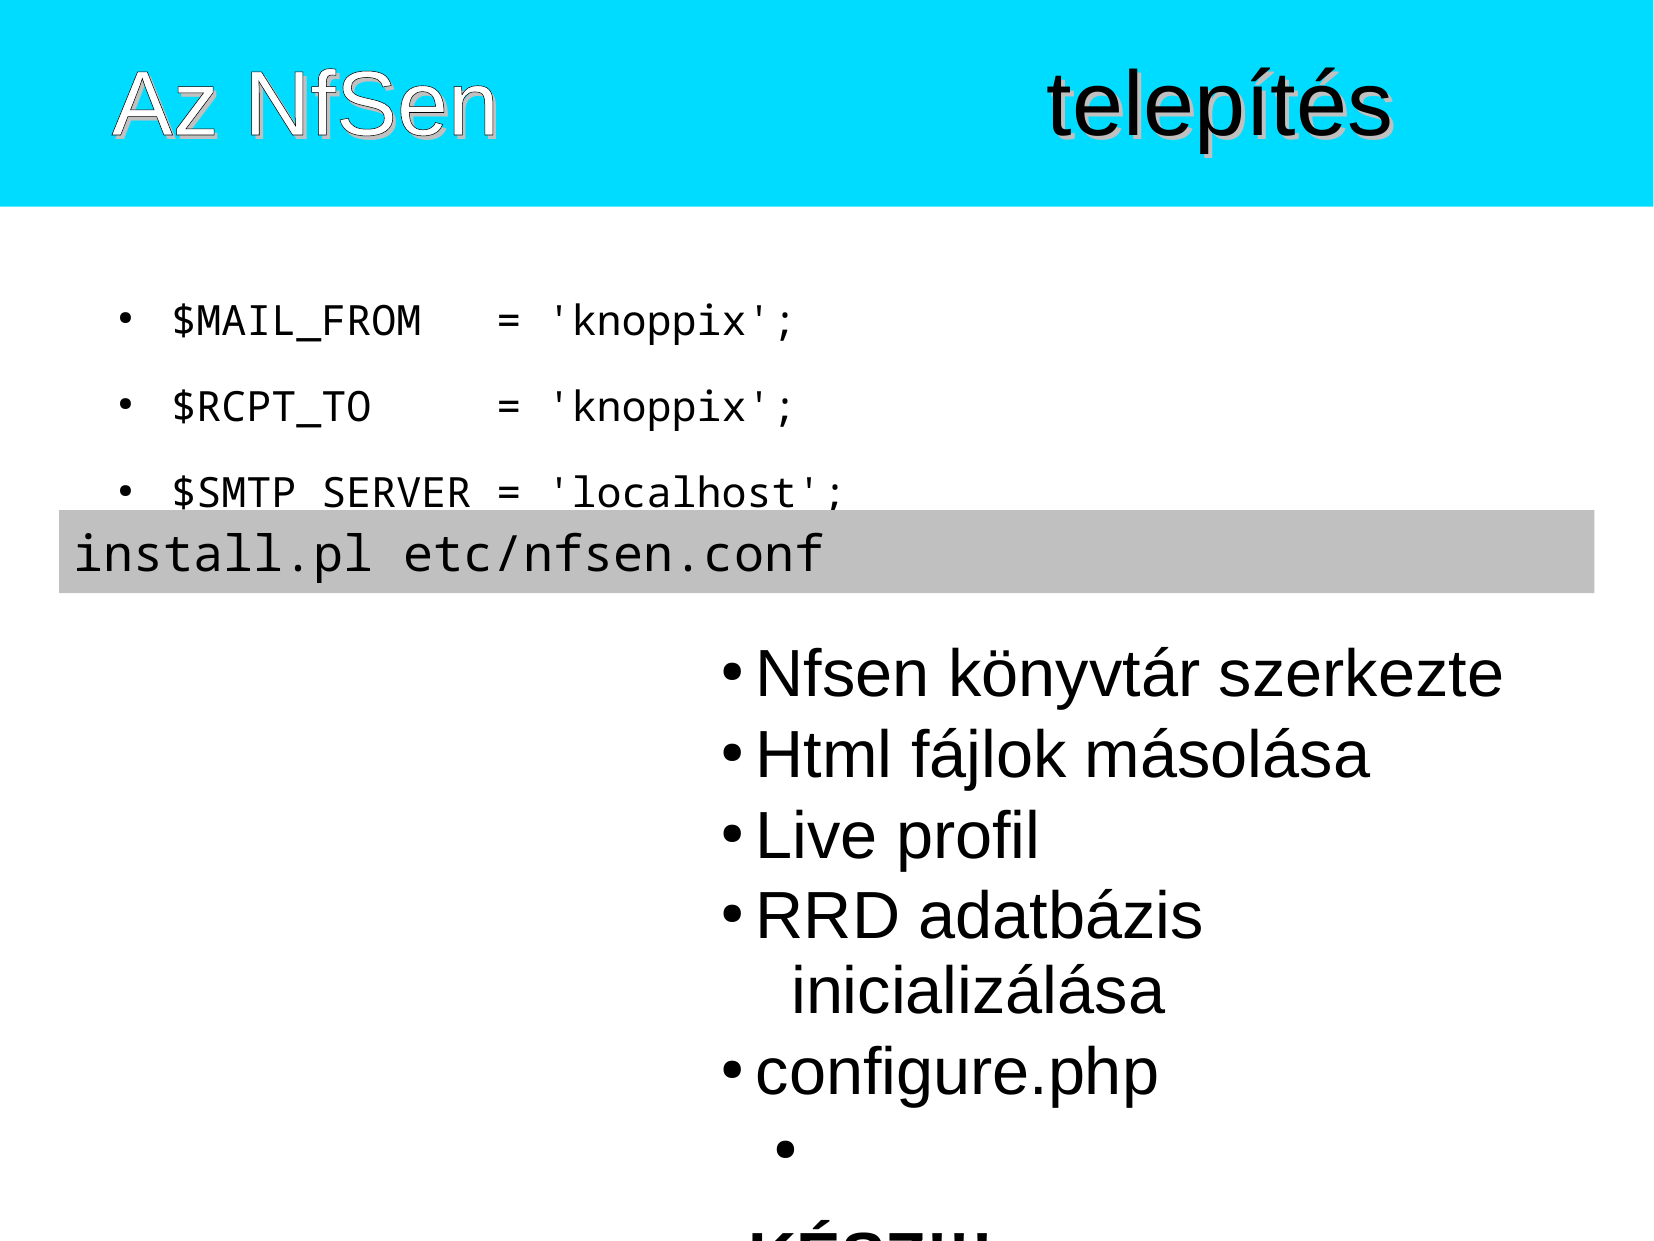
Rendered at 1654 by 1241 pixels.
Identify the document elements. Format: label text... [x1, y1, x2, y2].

list $MAIL_FROM = 'knoppix'; $RCPT_TO = 'knoppix'; $SMTP_SERVER = 'localhost'; Nfsen könyvtár szerkezte Html fájlok másolása Live profil RRD adatbázis inicializálása configure.php KÉSZ!!! [82, 290, 1571, 510]
text_box install.pl etc/nfsen.conf [59, 510, 1595, 582]
title Az NfSen telepítés [0, 0, 1654, 207]
list $MAIL_FROM = 'knoppix'; $RCPT_TO = 'knoppix'; $SMTP_SERVER = 'localhost'; Nfsen könyvtár szerkezte Html fájlok másolása Live profil RRD adatbázis inicializálása configure.php KÉSZ!!! [82, 594, 1571, 1241]
